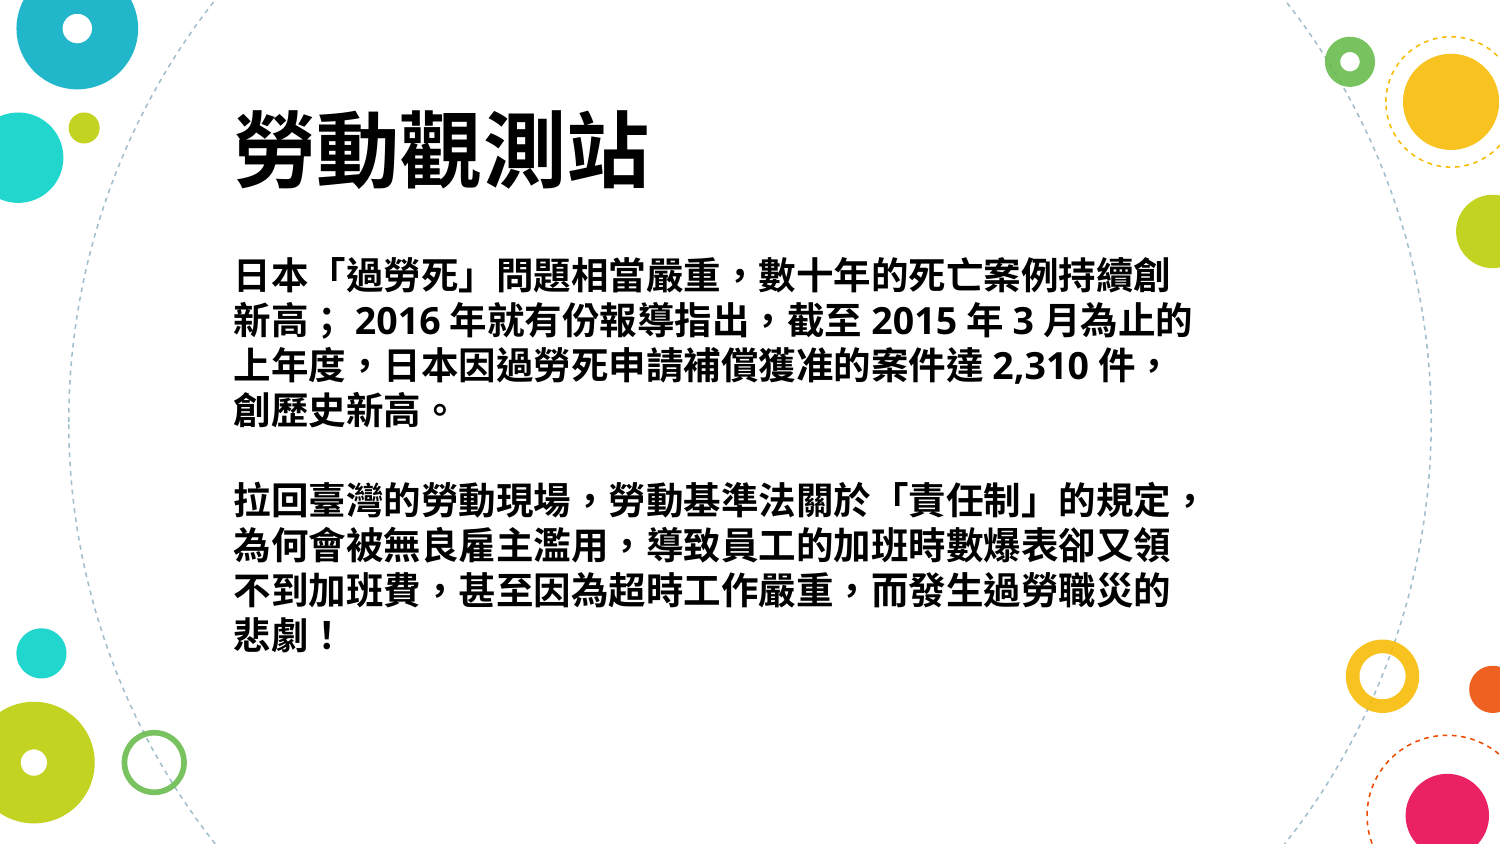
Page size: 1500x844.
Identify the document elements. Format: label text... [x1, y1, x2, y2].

text_box 日本「過勞死」問題相當嚴重，數十年的死亡案例持續創新高；2016年就有份報導指出，截至2015年3月為止的上年度，日本因過勞死申請補償獲准的案件達2,310件，創歷史新高。 拉回臺灣的勞動現場，勞動基準法關於「責任制」的規定，為何會被無良雇主濫用，導致員工的加班時數爆表卻又領不到加班費，甚至因為超時工作嚴重，而發生過勞職災的悲劇！ [218, 244, 1223, 624]
text_box 勞動觀測站 [218, 91, 1284, 232]
